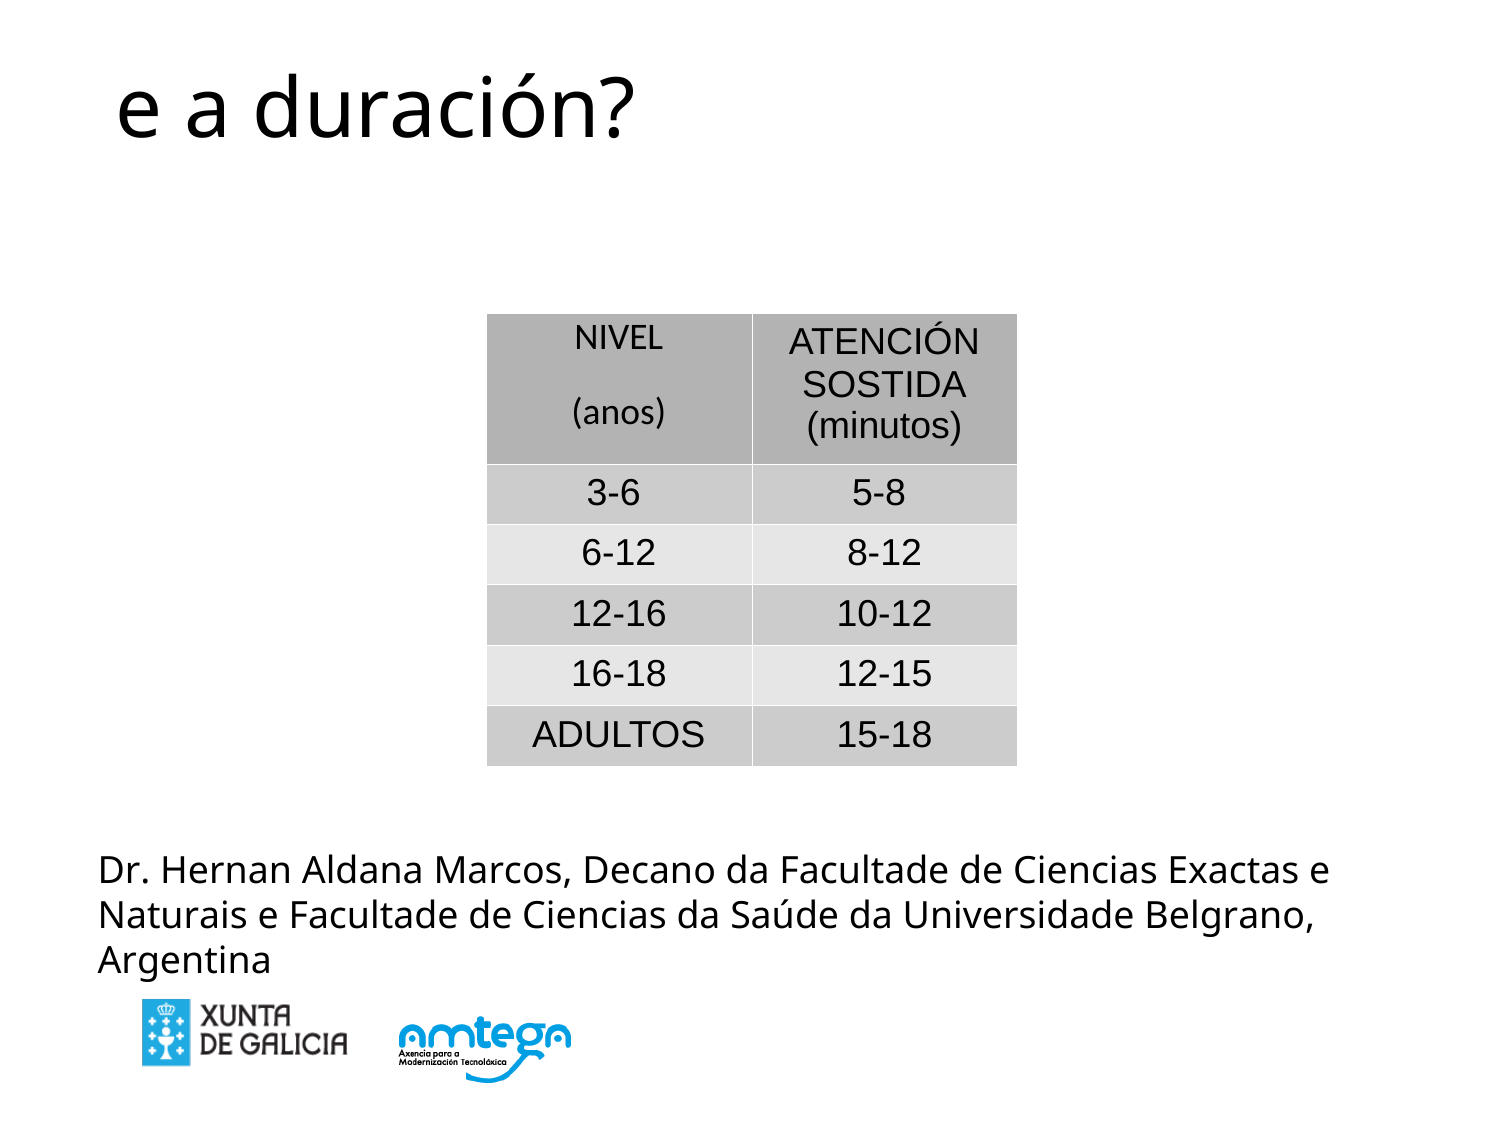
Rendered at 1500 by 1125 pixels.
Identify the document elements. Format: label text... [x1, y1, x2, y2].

table_cell 5-8 [753, 465, 1017, 524]
table_cell ADULTOS [487, 706, 752, 766]
table_header ATENCIÓN SOSTIDA (minutos) [753, 314, 1017, 464]
picture [105, 978, 372, 1079]
table_cell 12-16 [487, 585, 752, 645]
table_header NIVEL (anos) [487, 314, 752, 464]
table_cell 8-12 [753, 525, 1017, 584]
text_box e a duración? [101, 47, 1017, 163]
table_cell 10-12 [753, 585, 1017, 645]
table_cell 12-15 [753, 646, 1017, 705]
table_cell 3-6 [487, 465, 752, 524]
table_cell 15-18 [753, 706, 1017, 766]
picture [375, 996, 586, 1102]
table_cell 6-12 [487, 525, 752, 584]
table_cell 16-18 [487, 646, 752, 705]
text_box Dr. Hernan Aldana Marcos, Decano da Facultade de Ciencias Exactas e Naturais e Facultade de Ciencias da Saúde da Universidade Belgrano, Argentina [82, 838, 1465, 944]
